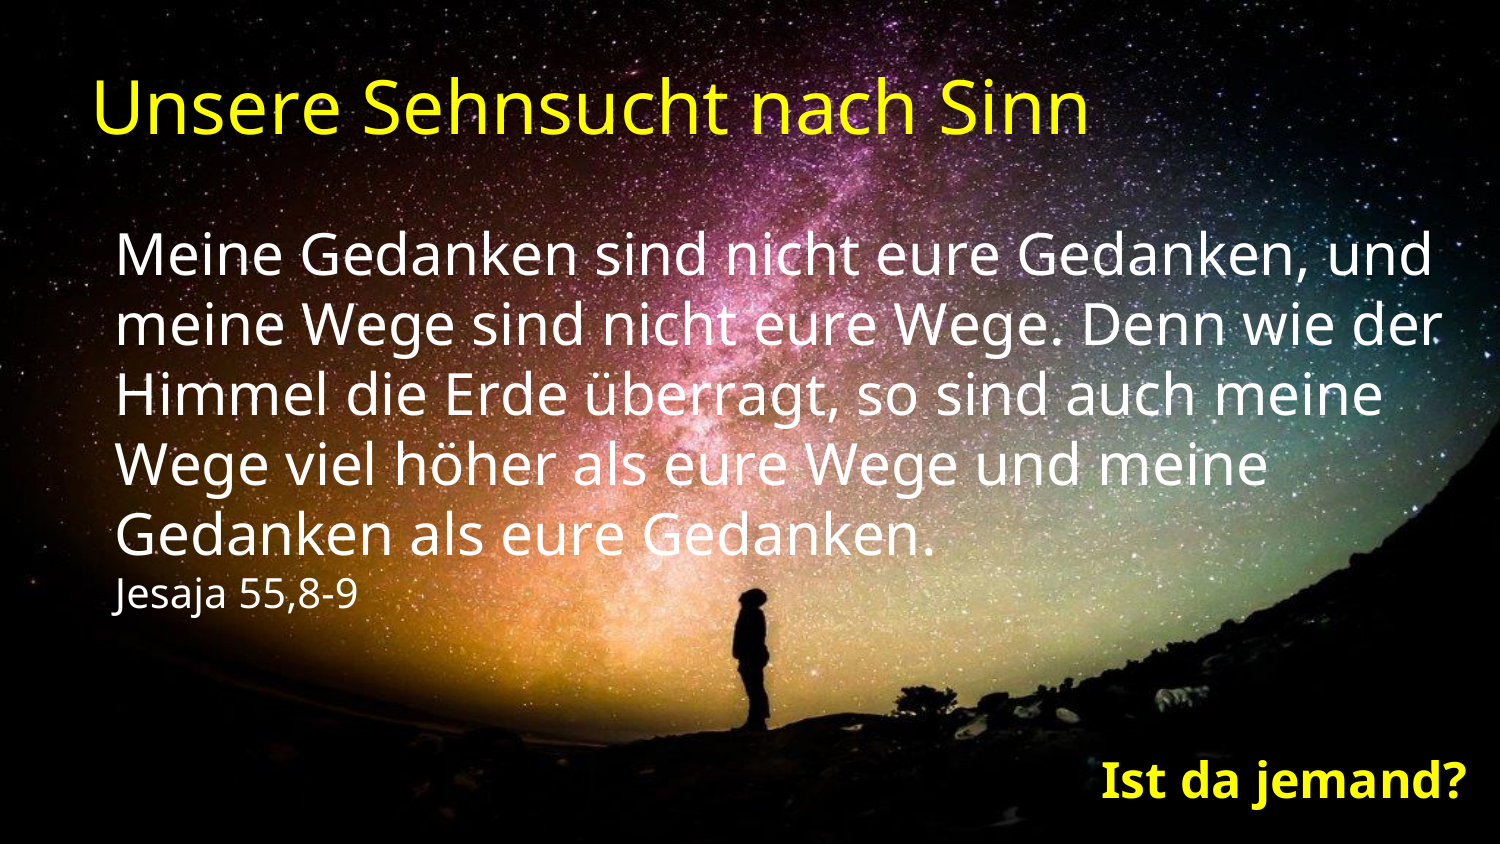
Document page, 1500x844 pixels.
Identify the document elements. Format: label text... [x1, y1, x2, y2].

picture [0, 0, 1500, 844]
title Unsere Sehnsucht nach Sinn [75, 33, 1471, 175]
list [76, 185, 1427, 658]
text_box Ist da jemand? [1021, 740, 1483, 817]
text_box Meine Gedanken sind nicht eure Gedanken, und meine Wege sind nicht eure Wege. Denn wie der Himmel die Erde überragt, so sind auch meine Wege viel höher als eure Wege und meine Gedanken als eure Gedanken. Jesaja 55,8-9 [100, 209, 1471, 625]
